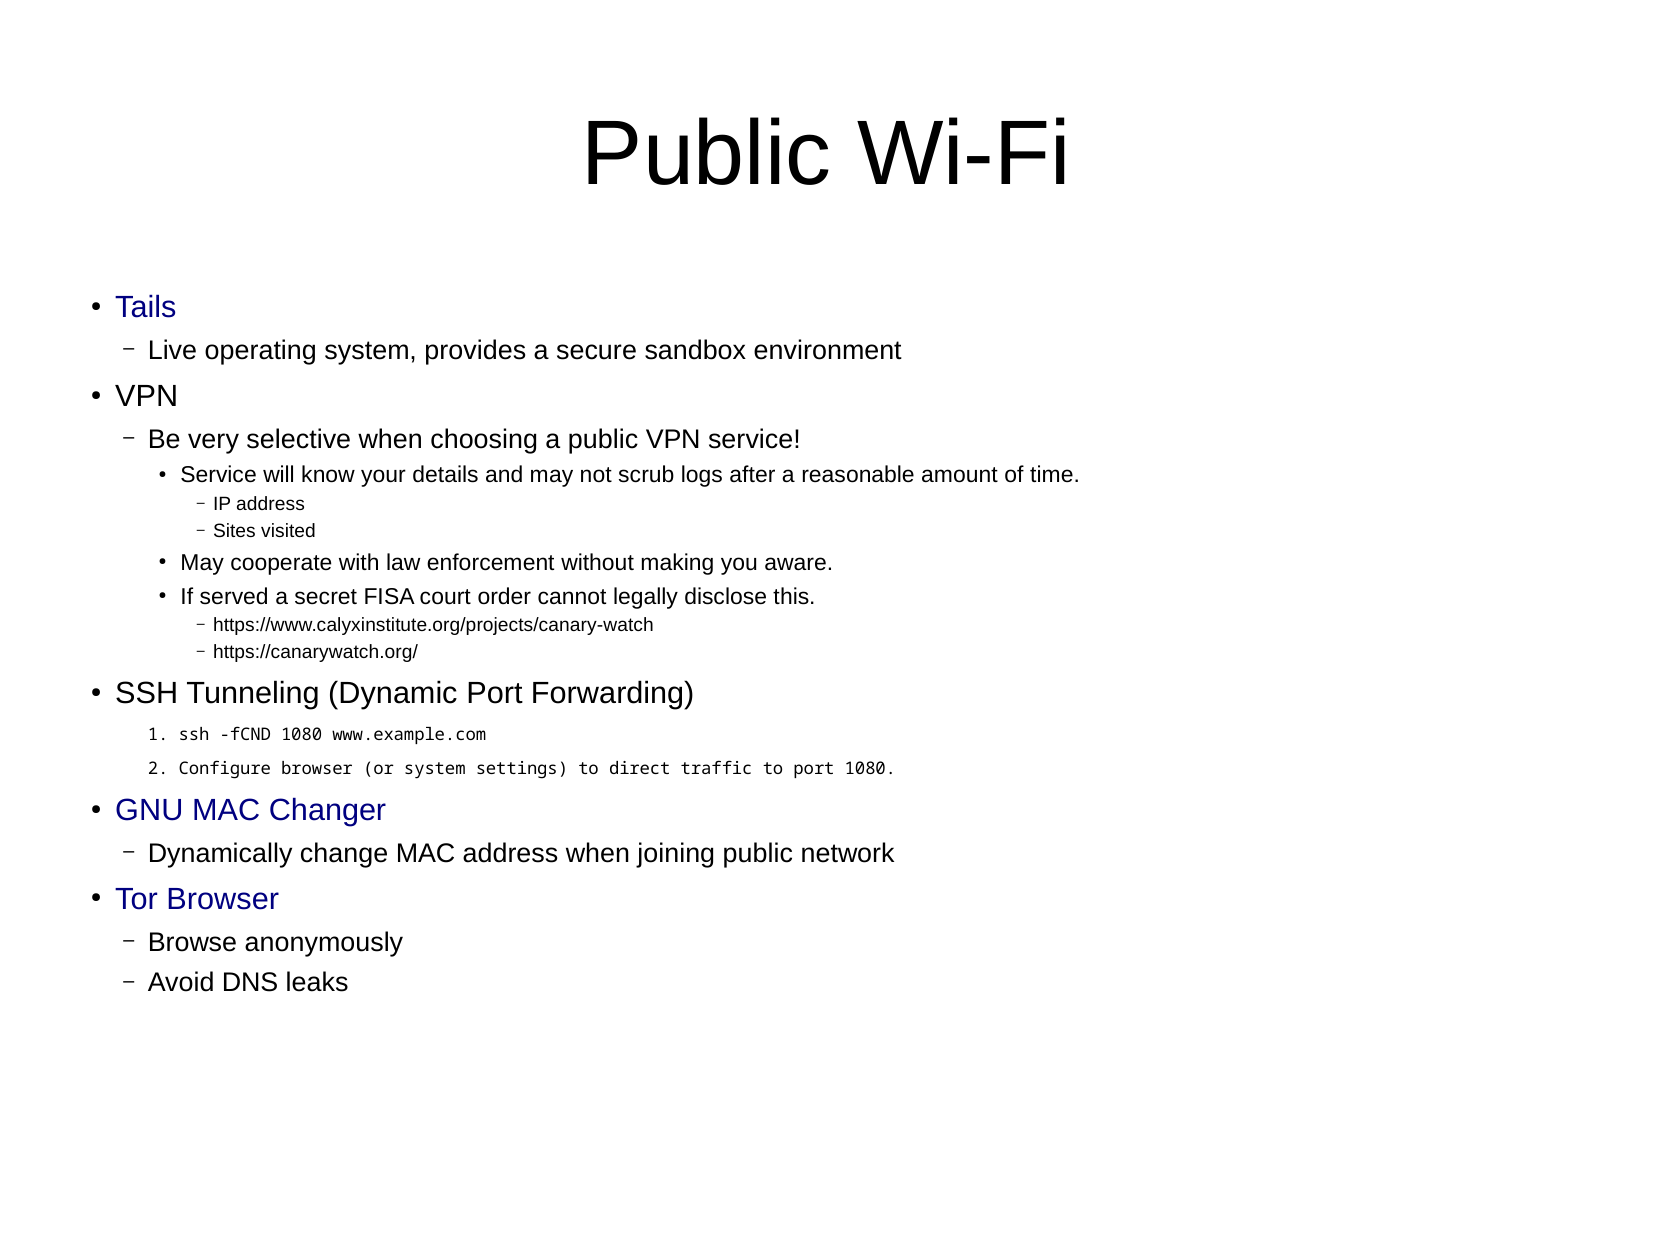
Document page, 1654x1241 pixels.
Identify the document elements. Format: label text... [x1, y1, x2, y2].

title Public Wi-Fi [82, 49, 1571, 257]
list Tails Live operating system, provides a secure sandbox environment VPN Be very selective when choosing a public VPN service! Service will know your details and may not scrub logs after a reasonable amount of time. IP address Sites visited May cooperate with law enforcement without making you aware. If served a secret FISA court order cannot legally disclose this. https://www.calyxinstitute.org/projects/canary-watch https://canarywatch.org/ SSH Tunneling (Dynamic Port Forwarding) 1. ssh -fCND 1080 www.example.com 2. Configure browser (or system settings) to direct traffic to port 1080. GNU MAC Changer Dynamically change MAC address when joining public network Tor Browser Browse anonymously Avoid DNS leaks [82, 290, 1571, 1010]
